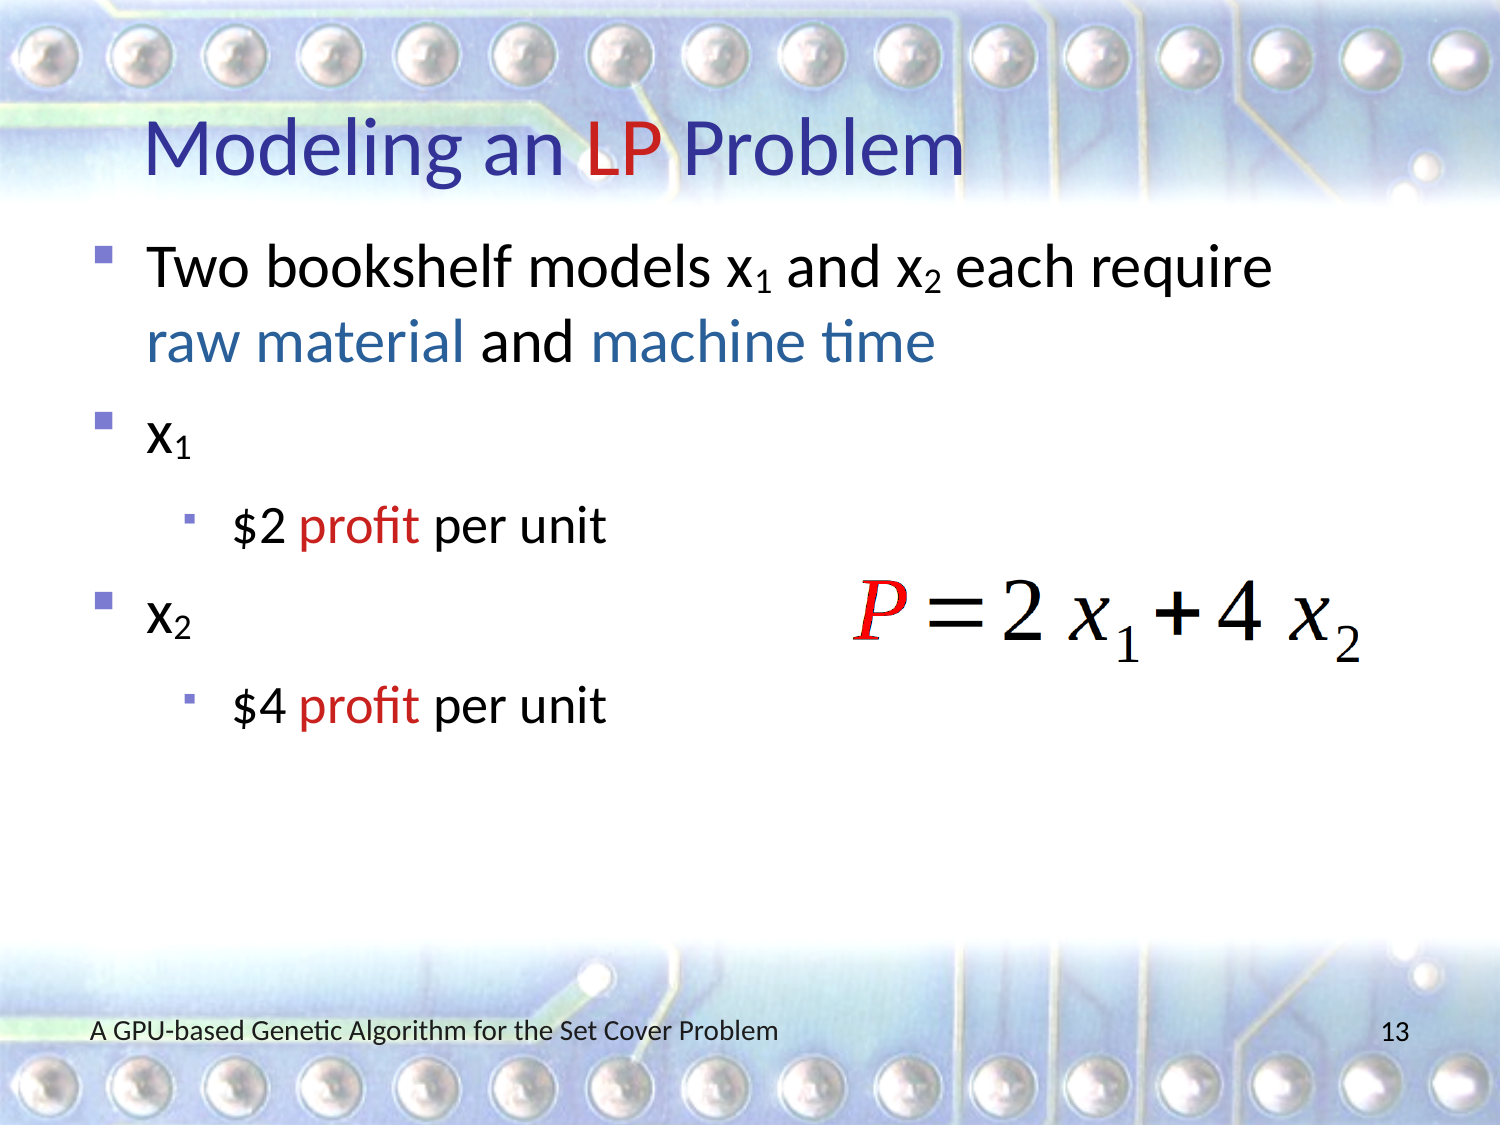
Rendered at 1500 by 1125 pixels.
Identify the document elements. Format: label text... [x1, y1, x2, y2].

slide_number A GPU-based Genetic Algorithm for the Set Cover Problem [74, 979, 1113, 1055]
picture [0, 884, 1500, 1125]
list Two bookshelf models x1 and x2 each require raw material and machine time x1 $2 profit per unit x2 $4 profit per unit [75, 217, 1425, 953]
picture [0, 0, 1500, 261]
title Modeling an LP Problem [75, 89, 1425, 195]
picture [826, 547, 1397, 687]
